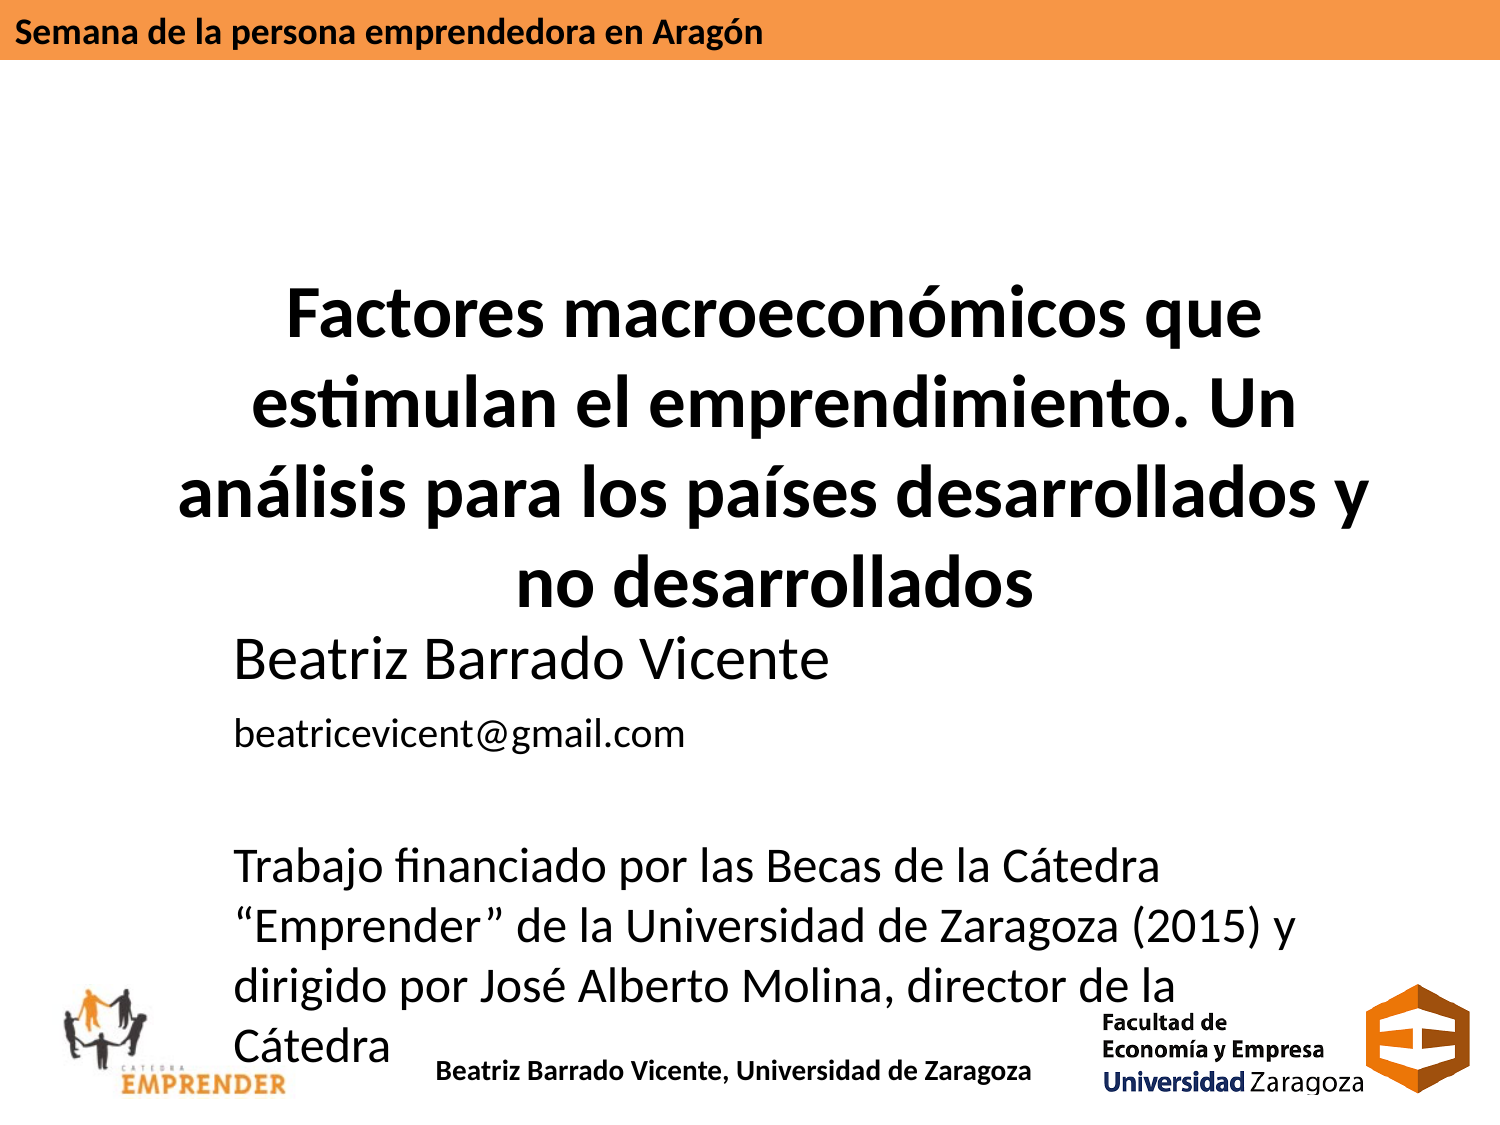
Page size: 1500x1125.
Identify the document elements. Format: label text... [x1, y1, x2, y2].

picture [330, 1041, 336, 1059]
picture [1158, 991, 1169, 999]
text_box Beatriz Barrado Vicente, Universidad de Zaragoza [420, 1044, 1048, 1095]
picture [1092, 984, 1096, 999]
text_box Beatriz Barrado Vicente beatricevicent@gmail.com Trabajo financiado por las Becas de la Cátedra “Emprender” de la Universidad de Zaragoza (2015) y dirigido por José Alberto Molina, director de la Cátedra [218, 609, 1353, 929]
title Factores macroeconómicos que estimulan el emprendimiento. Un análisis para los países desarrollados y no desarrollados [137, 255, 1413, 497]
picture [1092, 984, 1471, 1095]
picture [306, 984, 315, 990]
picture [12, 984, 336, 1099]
picture [304, 1000, 317, 1007]
text_box Semana de la persona emprendedora en Aragón [0, 0, 1500, 60]
picture [239, 984, 251, 999]
